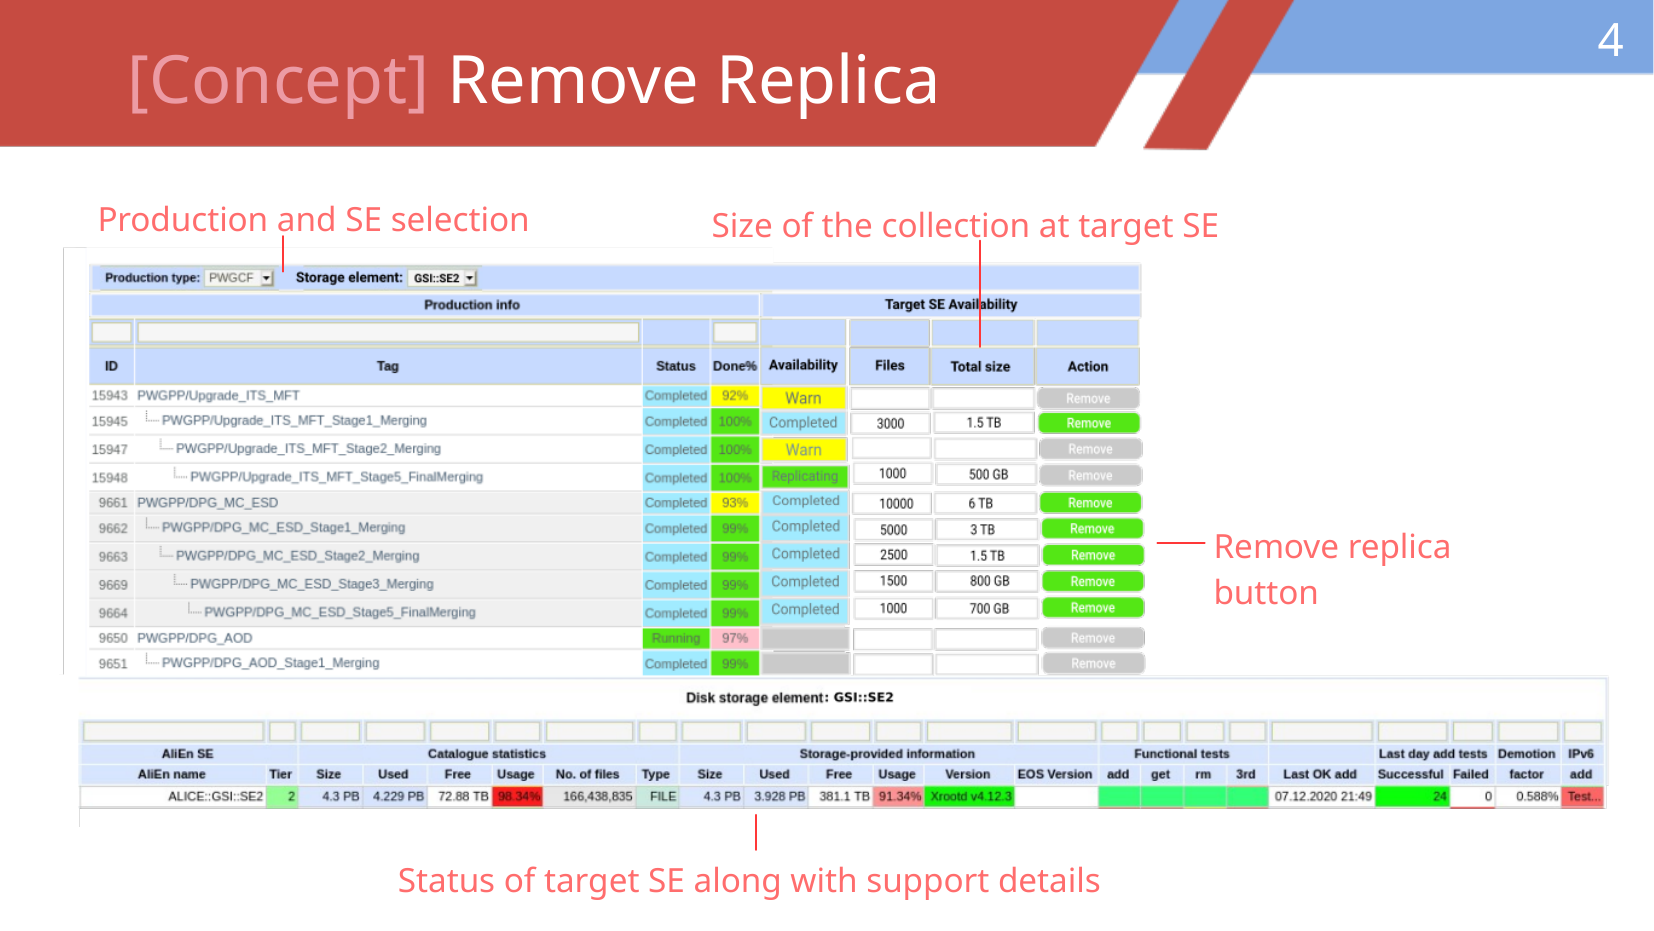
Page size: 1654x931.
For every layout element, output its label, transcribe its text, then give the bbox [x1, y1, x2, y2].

text_box <number> [1582, 0, 1654, 80]
text_box Status of target SE along with support details [312, 849, 1188, 904]
text_box Size of the collection at target SE [696, 194, 1252, 249]
text_box Production and SE selection [82, 188, 556, 243]
picture [0, 0, 1654, 931]
title [Concept] Remove Replica [0, 0, 1052, 172]
text_box Remove replica button [1198, 515, 1565, 573]
